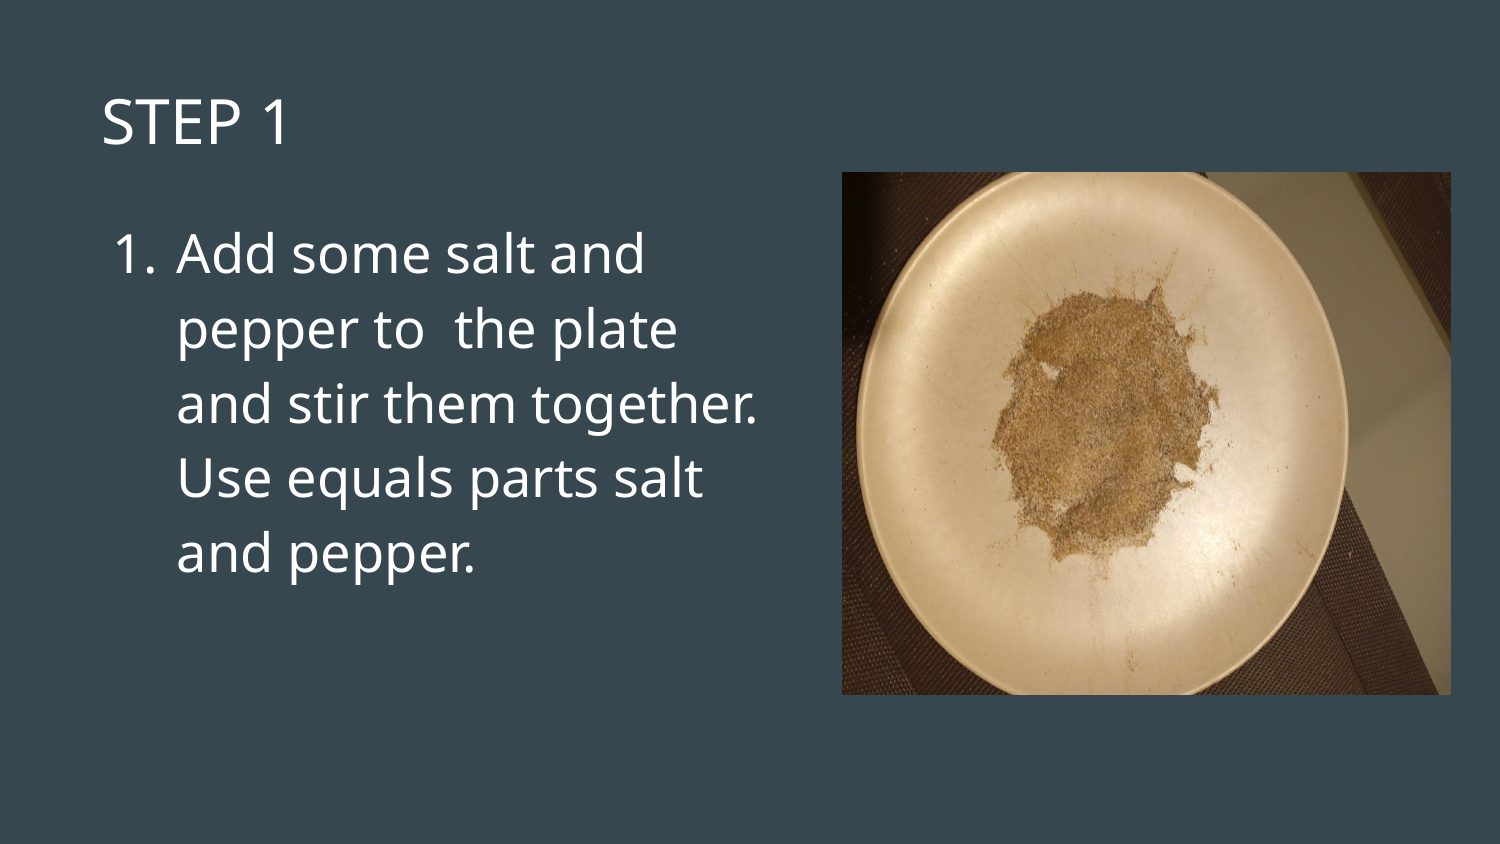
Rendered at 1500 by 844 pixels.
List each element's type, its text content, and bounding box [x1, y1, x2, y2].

text_box STEP 1 [86, 67, 532, 179]
text_box Add some salt and pepper to the plate and stir them together. Use equals parts salt and pepper. [86, 194, 790, 531]
picture [842, 172, 1451, 695]
